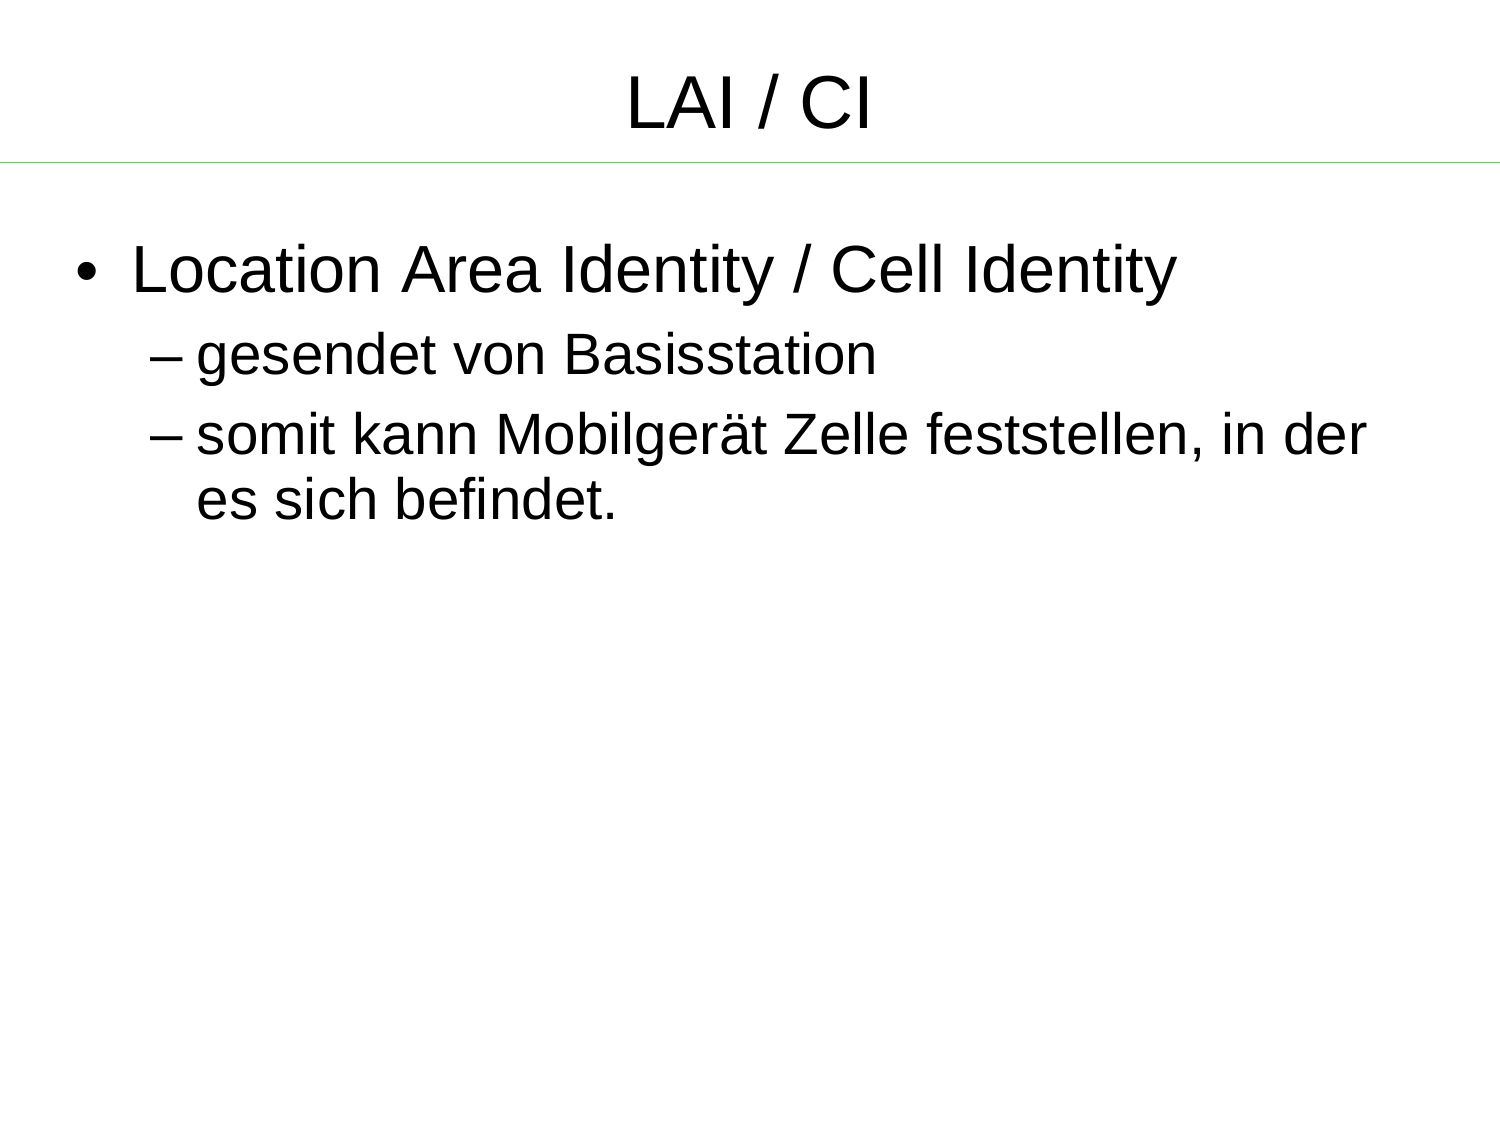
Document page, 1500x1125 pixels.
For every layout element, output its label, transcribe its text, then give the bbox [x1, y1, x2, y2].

list Location Area Identity / Cell Identity gesendet von Basisstation somit kann Mobilgerät Zelle feststellen, in der es sich befindet. [75, 232, 1426, 1001]
title LAI / CI [75, 49, 1426, 156]
